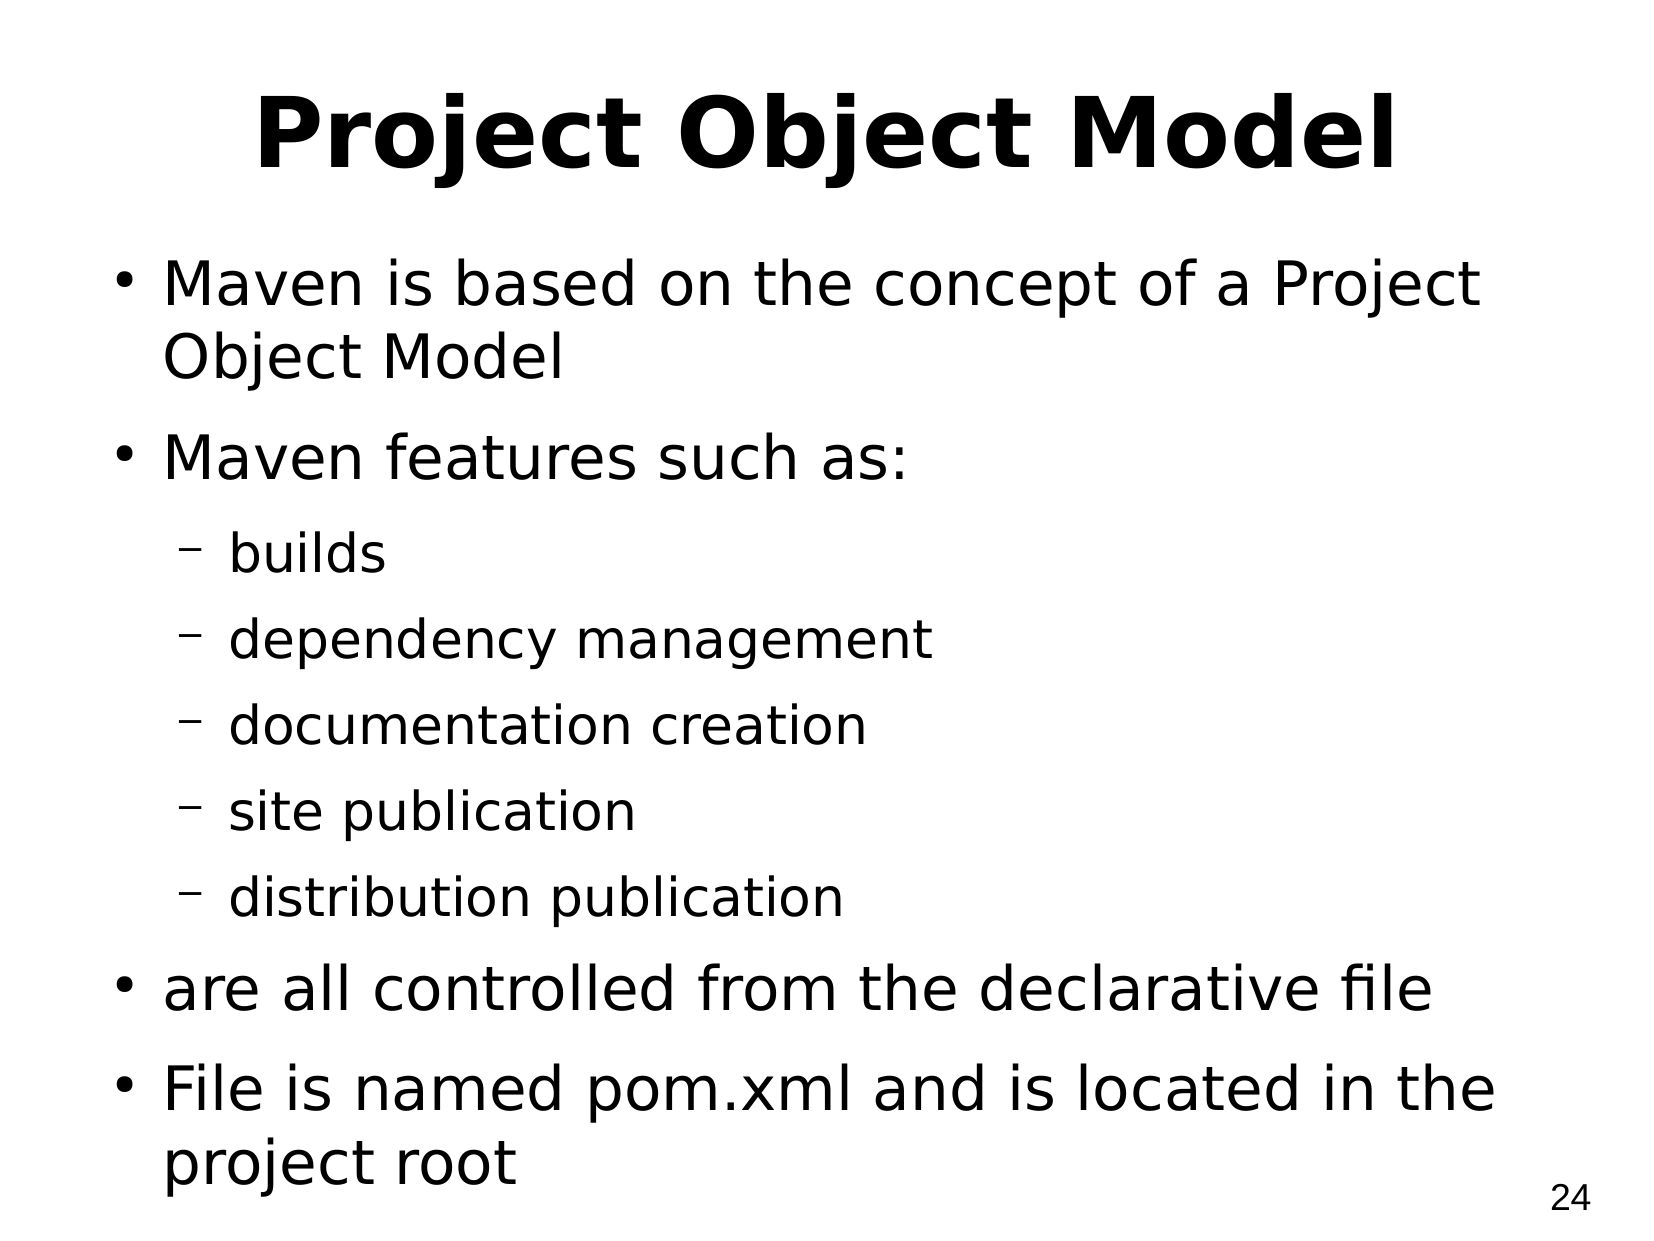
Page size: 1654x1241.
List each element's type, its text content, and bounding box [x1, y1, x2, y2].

title Project Object Model [82, 49, 1571, 196]
list Maven is based on the concept of a Project Object Model Maven features such as: builds dependency management documentation creation site publication distribution publication are all controlled from the declarative file File is named pom.xml and is located in the project root [82, 236, 1571, 1205]
